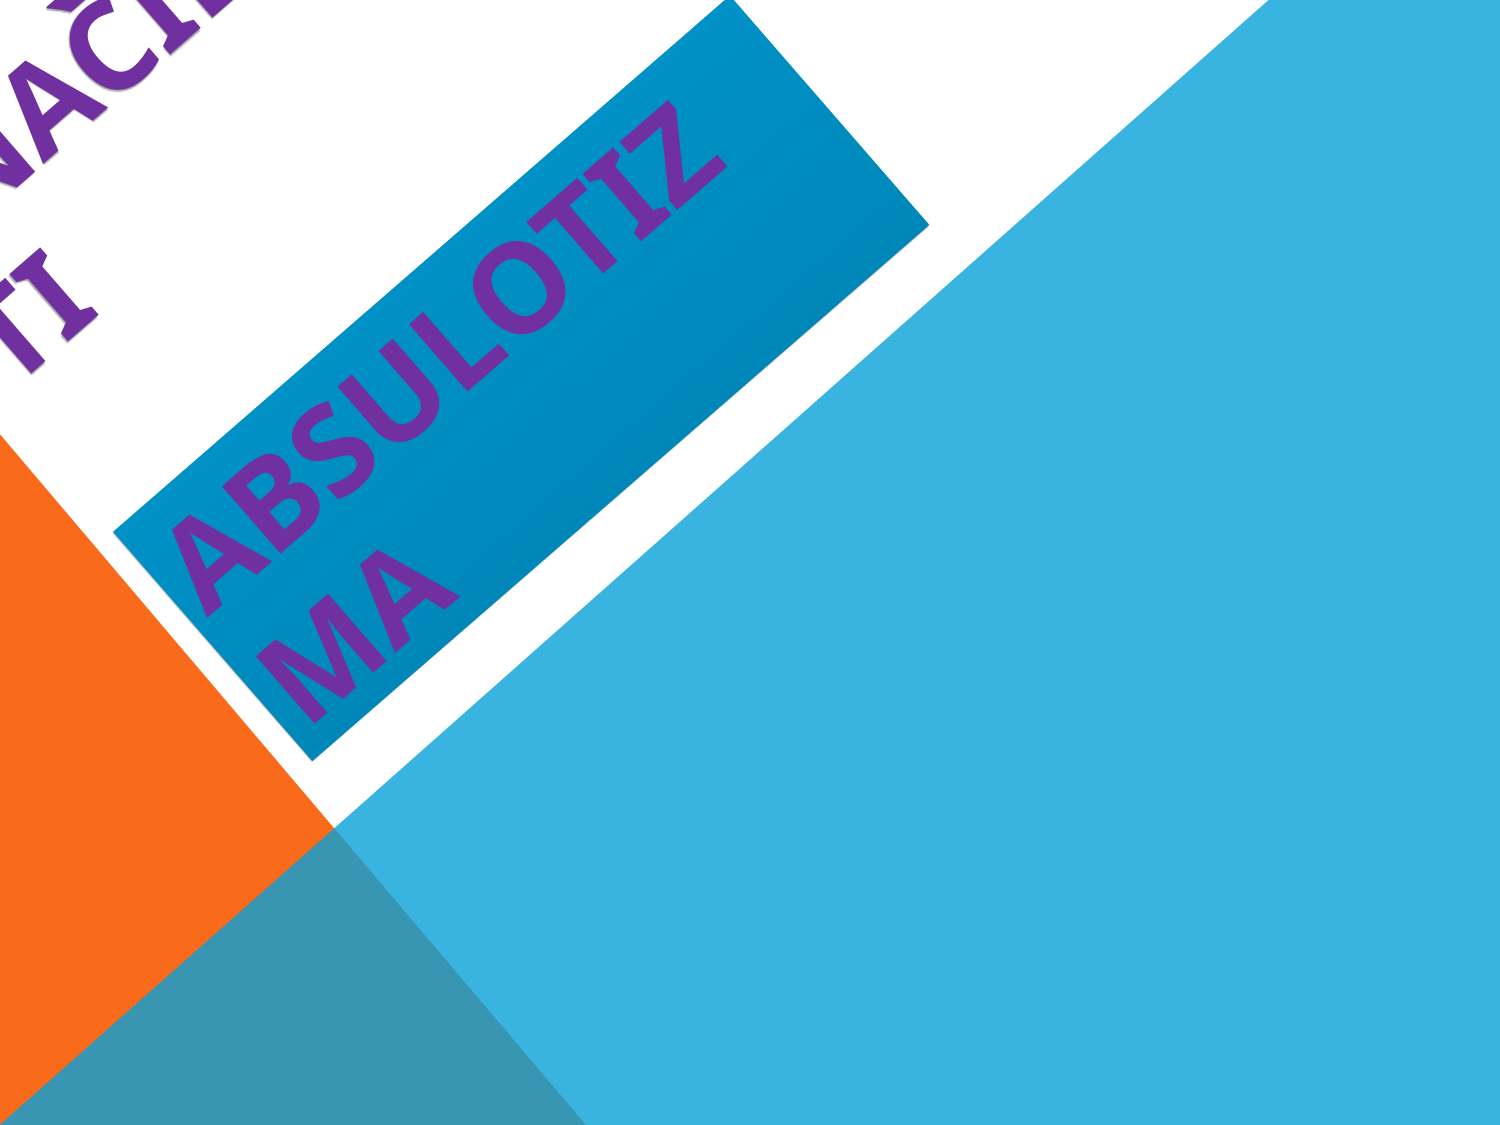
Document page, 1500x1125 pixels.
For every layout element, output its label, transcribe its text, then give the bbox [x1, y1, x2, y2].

title ZNAČILNOSTI ABSULOTIZMA [113, 0, 930, 762]
